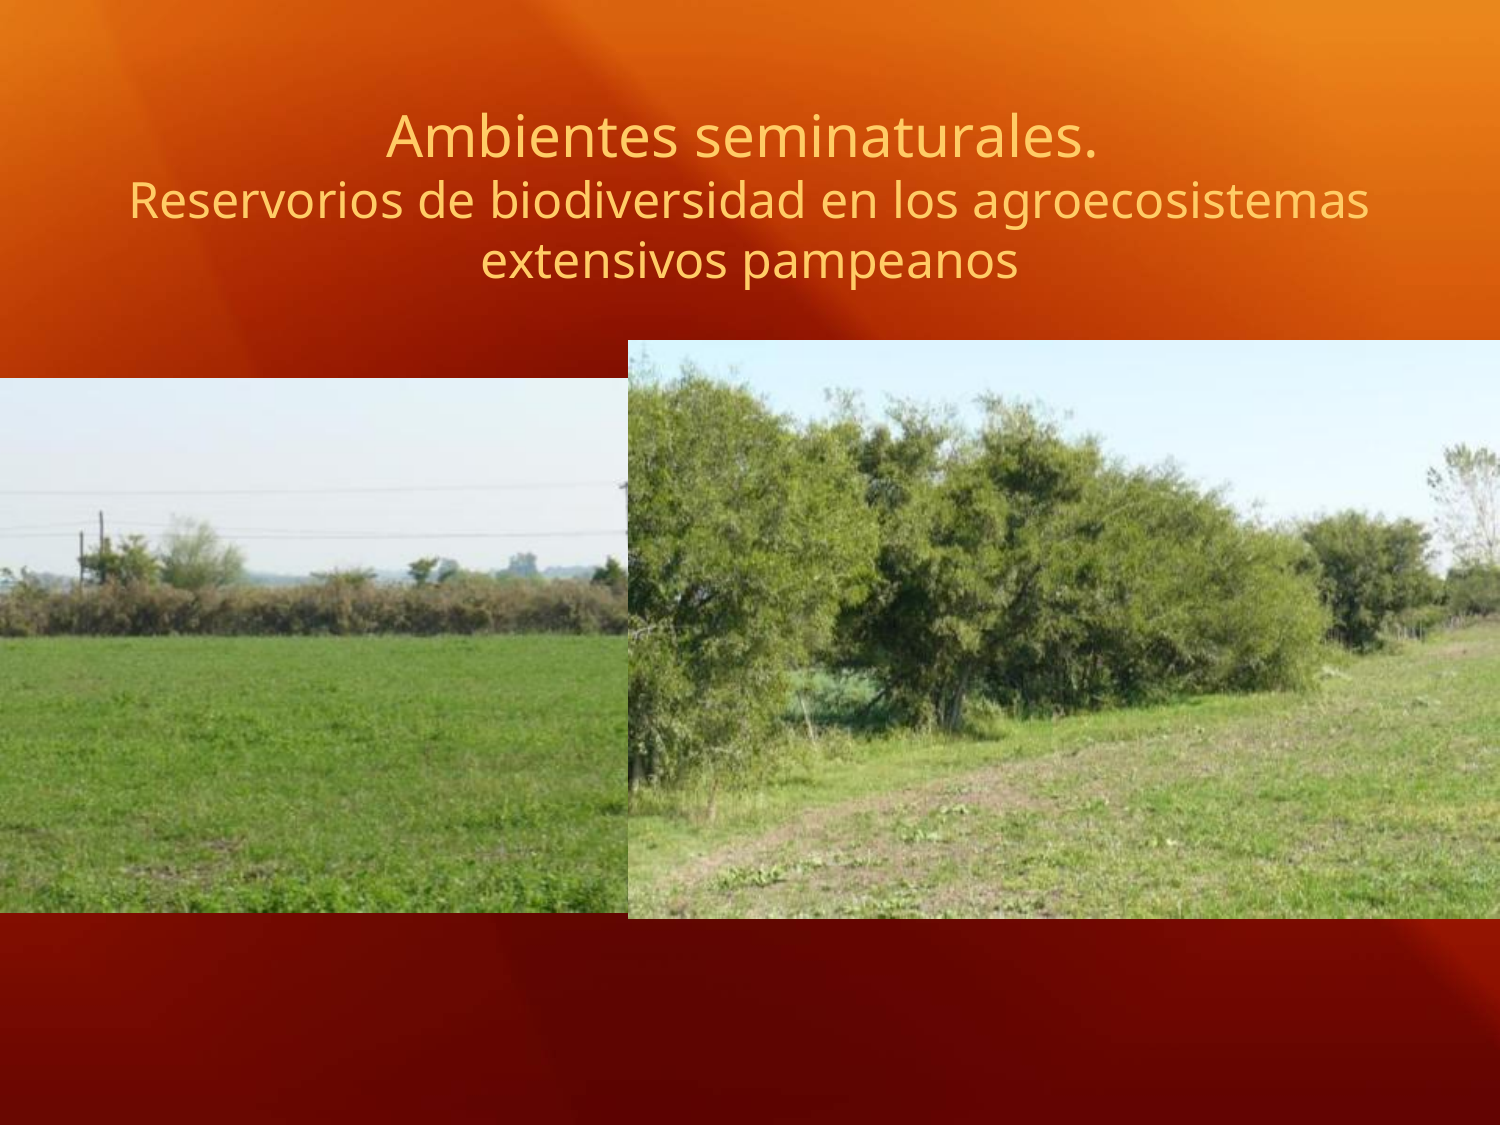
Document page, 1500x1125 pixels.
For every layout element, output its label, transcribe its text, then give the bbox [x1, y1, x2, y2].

text_box Ambientes seminaturales. Reservorios de biodiversidad en los agroecosistemas extensivos pampeanos [112, 91, 1388, 297]
picture [0, 0, 1500, 1125]
